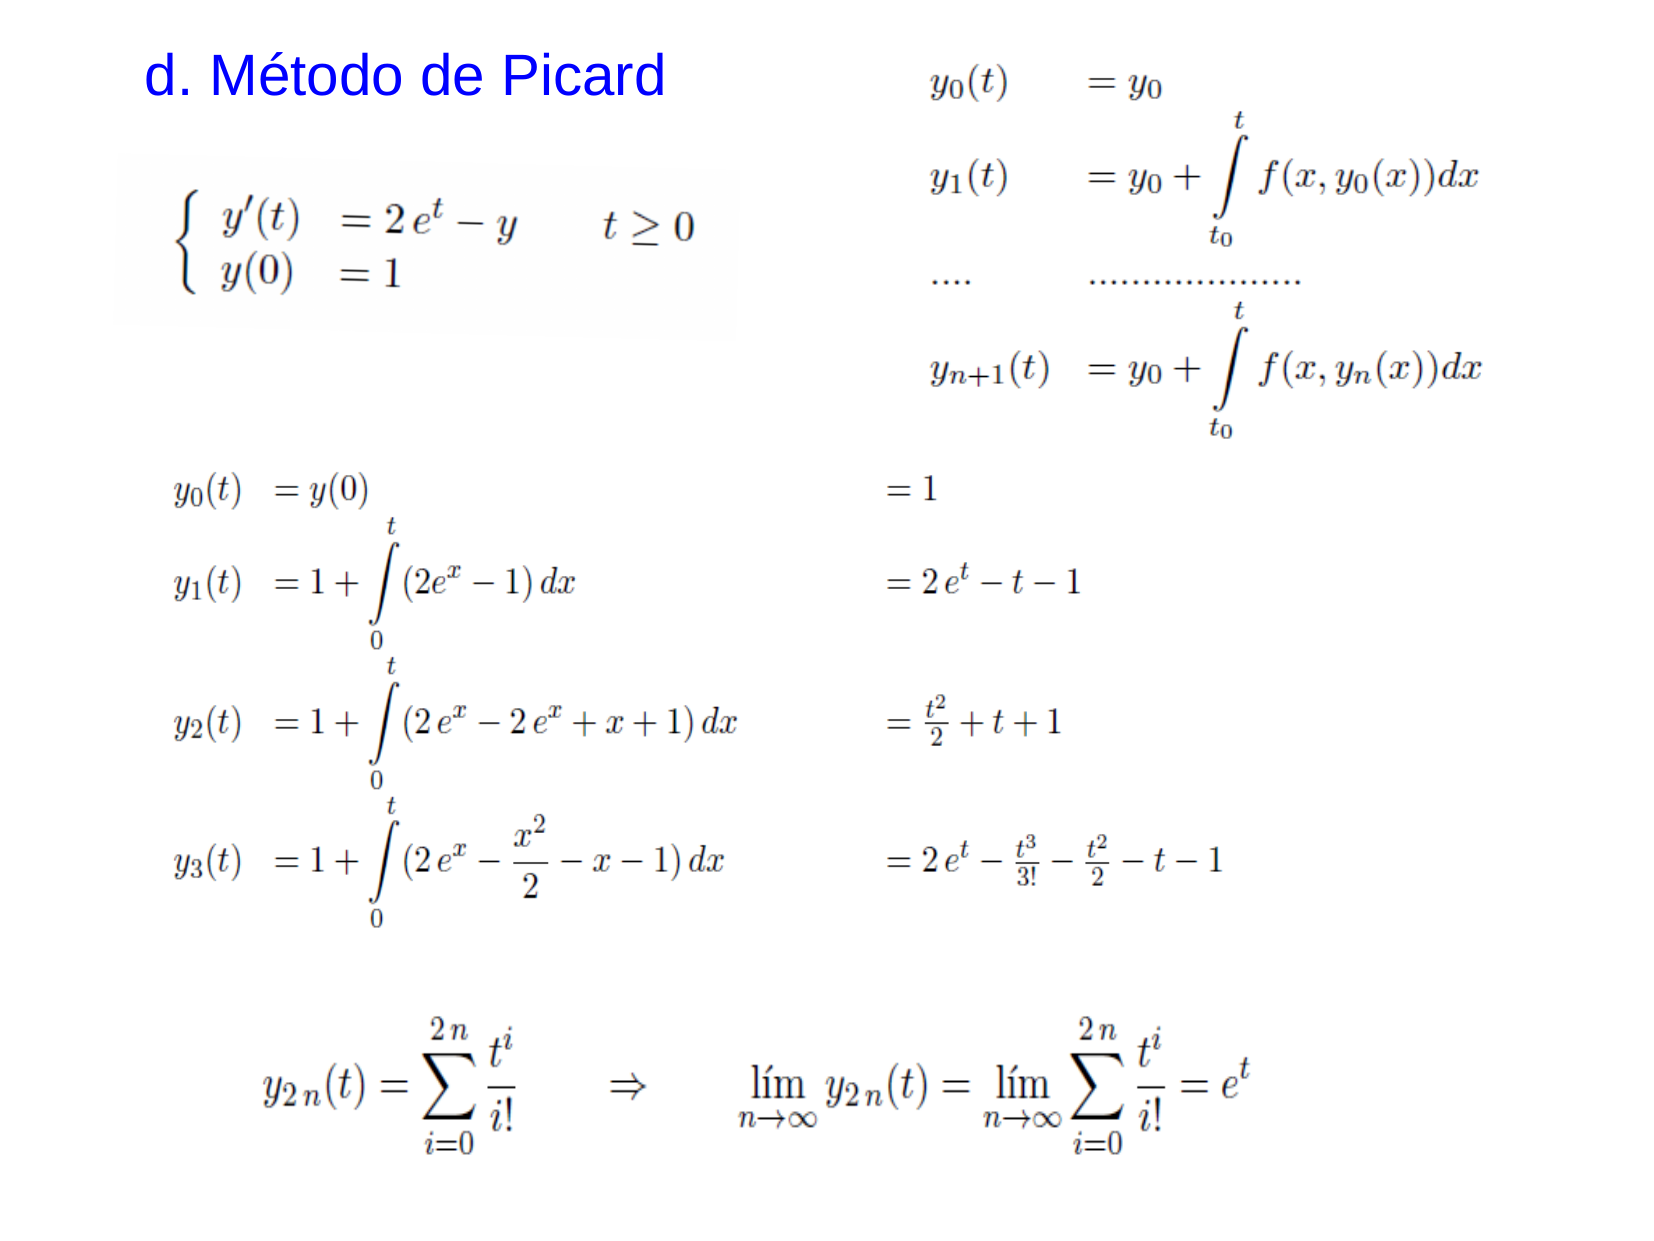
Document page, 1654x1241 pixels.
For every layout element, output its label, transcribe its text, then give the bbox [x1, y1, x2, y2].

picture [82, 980, 1347, 1182]
picture [113, 153, 740, 341]
text_box d. Método de Picard [129, 35, 687, 119]
picture [106, 47, 1571, 934]
